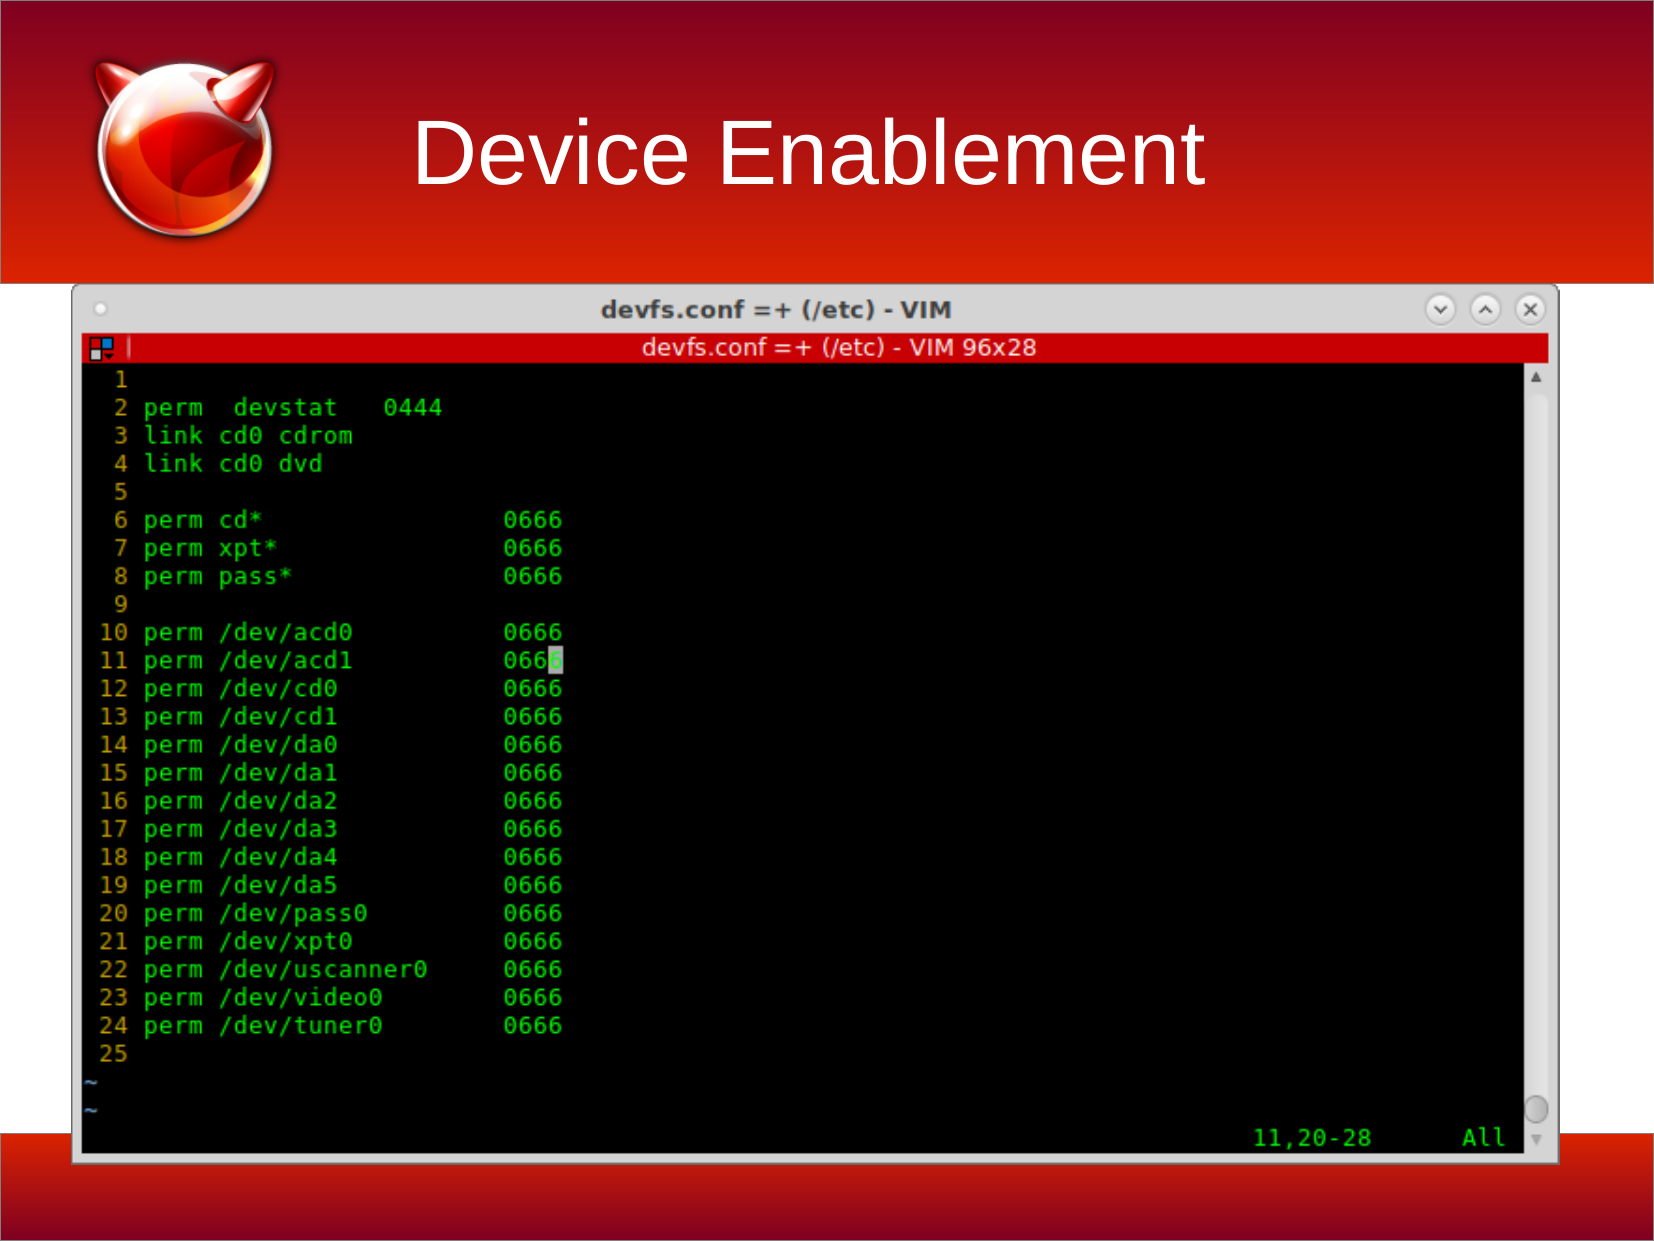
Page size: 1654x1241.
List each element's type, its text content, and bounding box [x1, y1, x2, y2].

picture [71, 283, 1560, 1165]
title Device Enablement [82, 49, 1536, 257]
